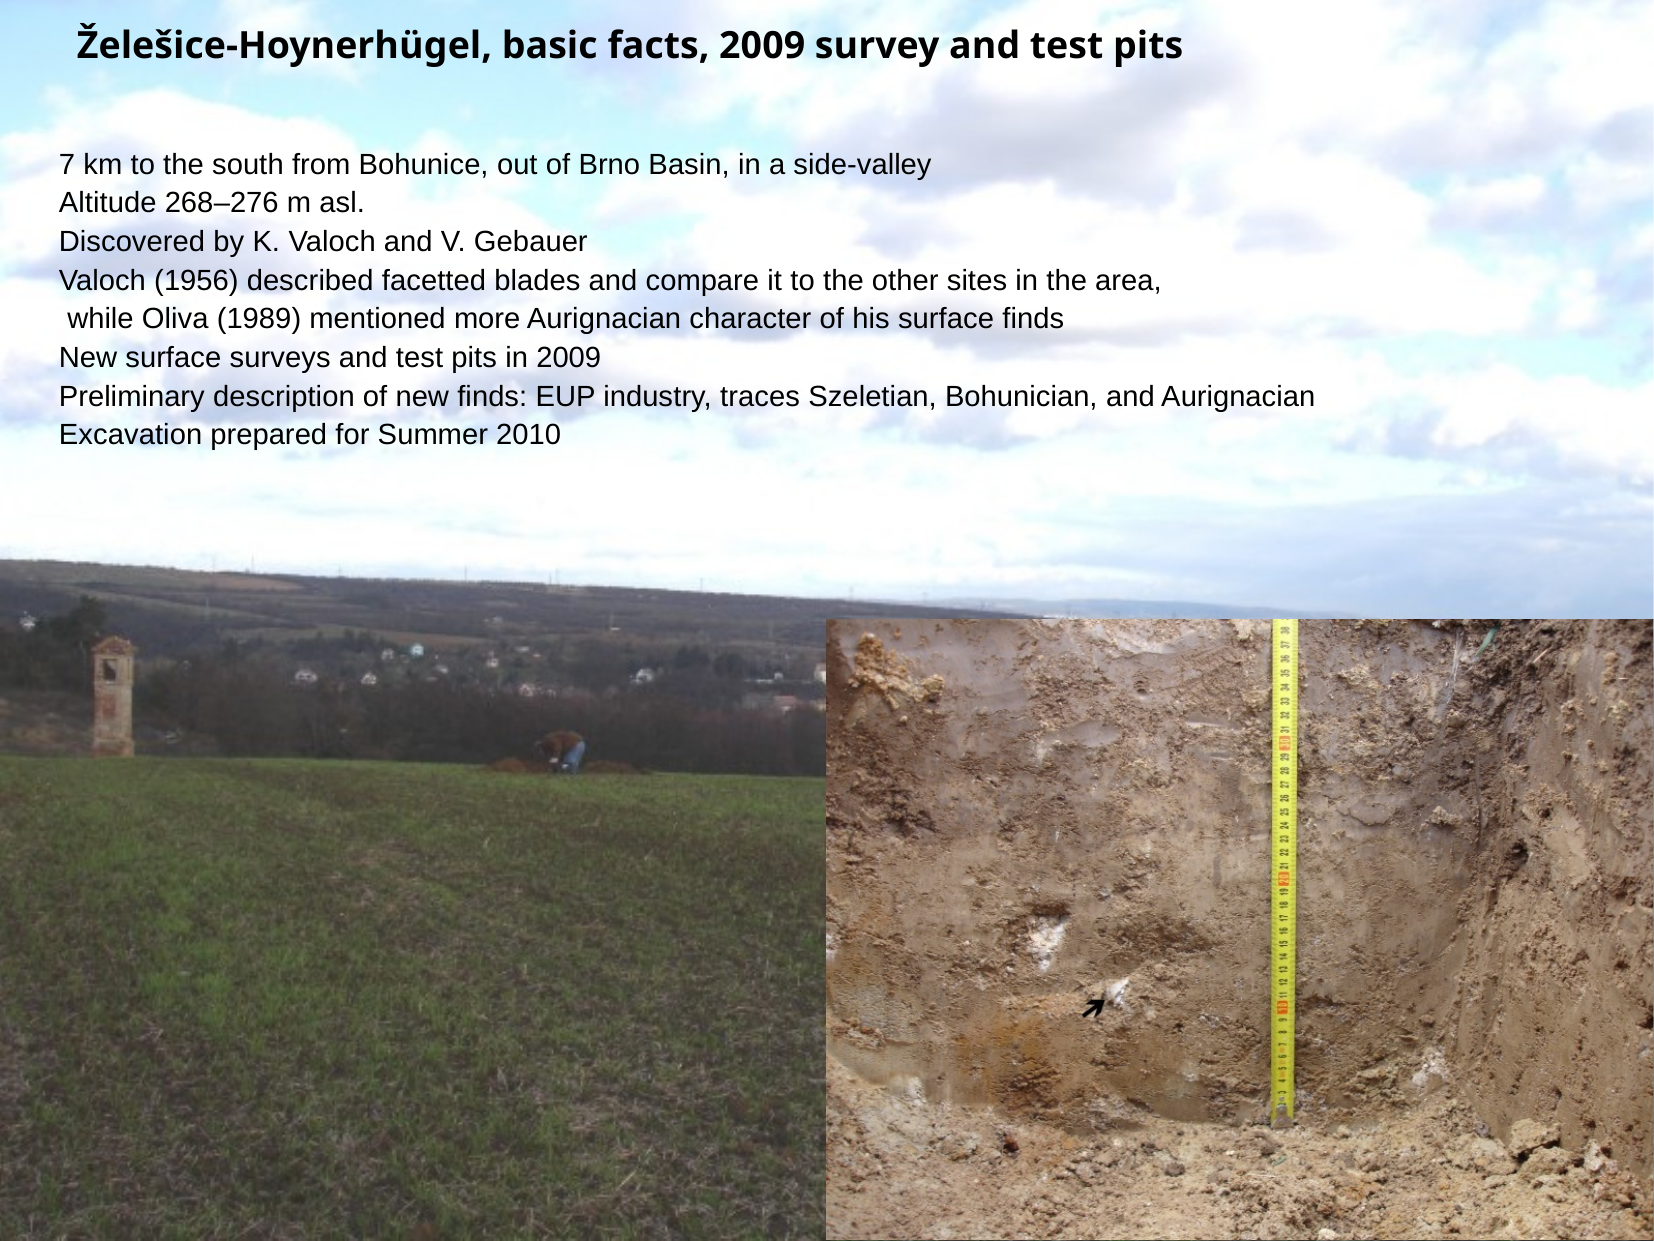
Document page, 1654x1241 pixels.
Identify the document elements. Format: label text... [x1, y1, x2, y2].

picture [0, 0, 1654, 1241]
title Želešice-Hoynerhügel, basic facts, 2009 survey and test pits [76, 17, 1565, 70]
